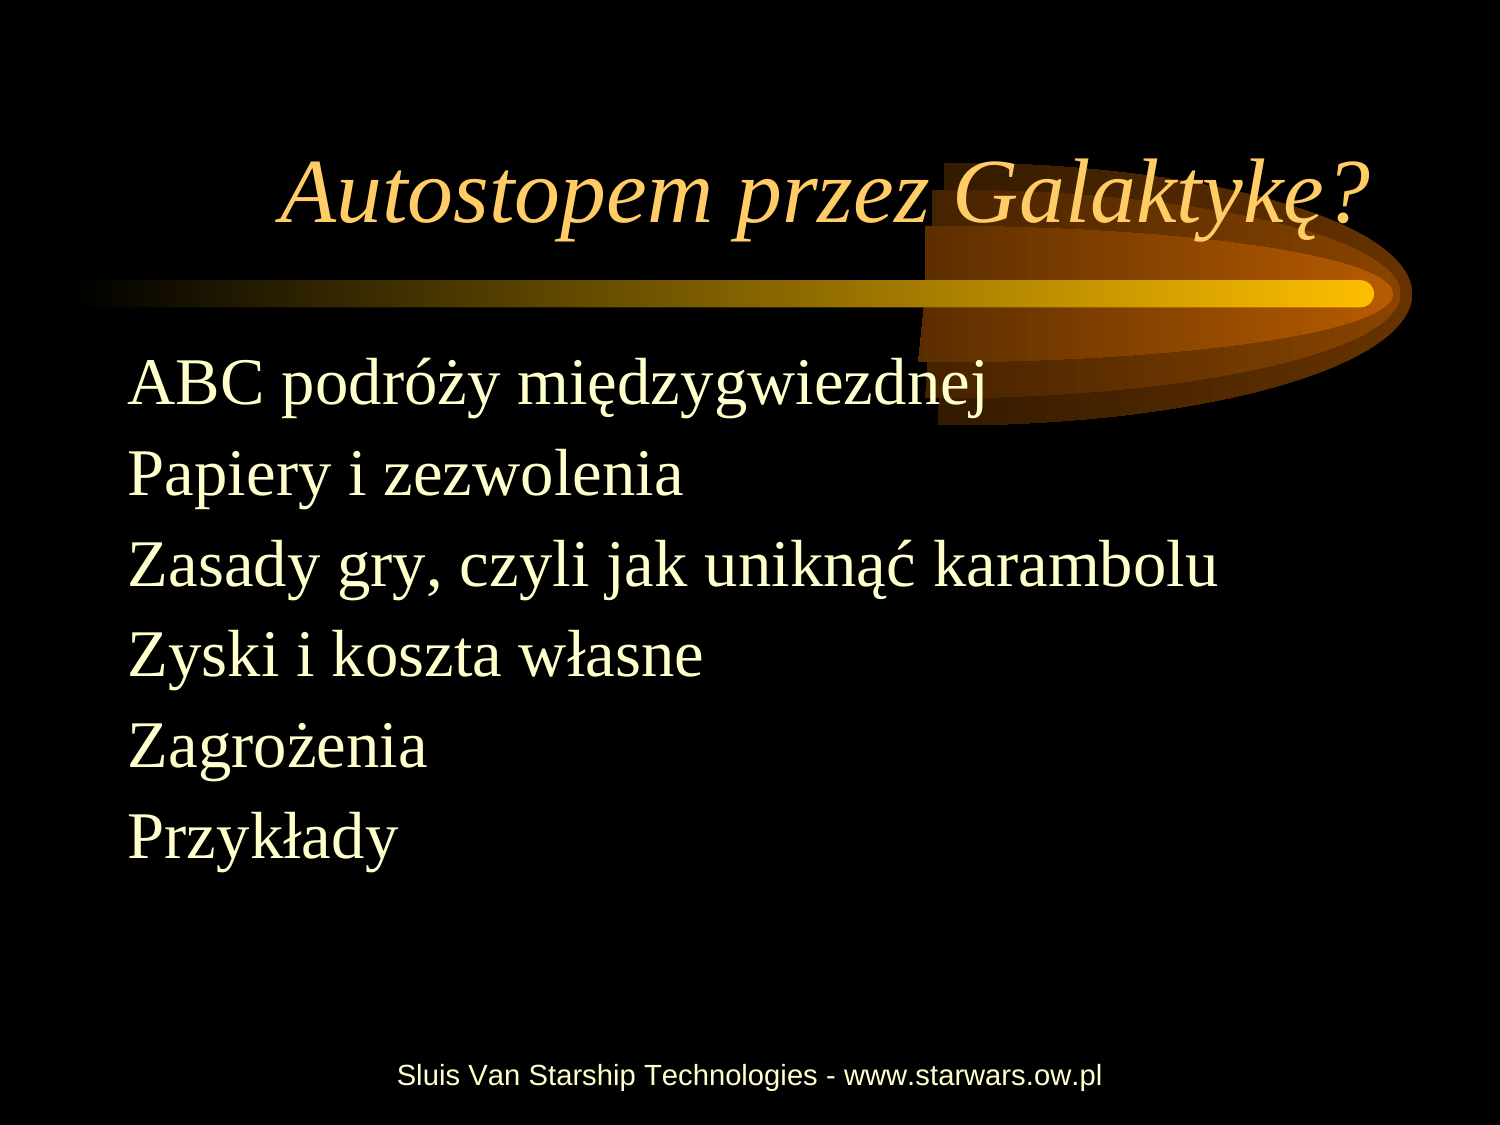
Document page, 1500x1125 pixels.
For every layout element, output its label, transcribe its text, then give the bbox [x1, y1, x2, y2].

list ABC podróży międzygwiezdnej Papiery i zezwolenia Zasady gry, czyli jak uniknąć karambolu Zyski i koszta własne Zagrożenia Przykłady [112, 337, 1388, 1013]
title Autostopem przez Galaktykę? [112, 62, 1388, 250]
